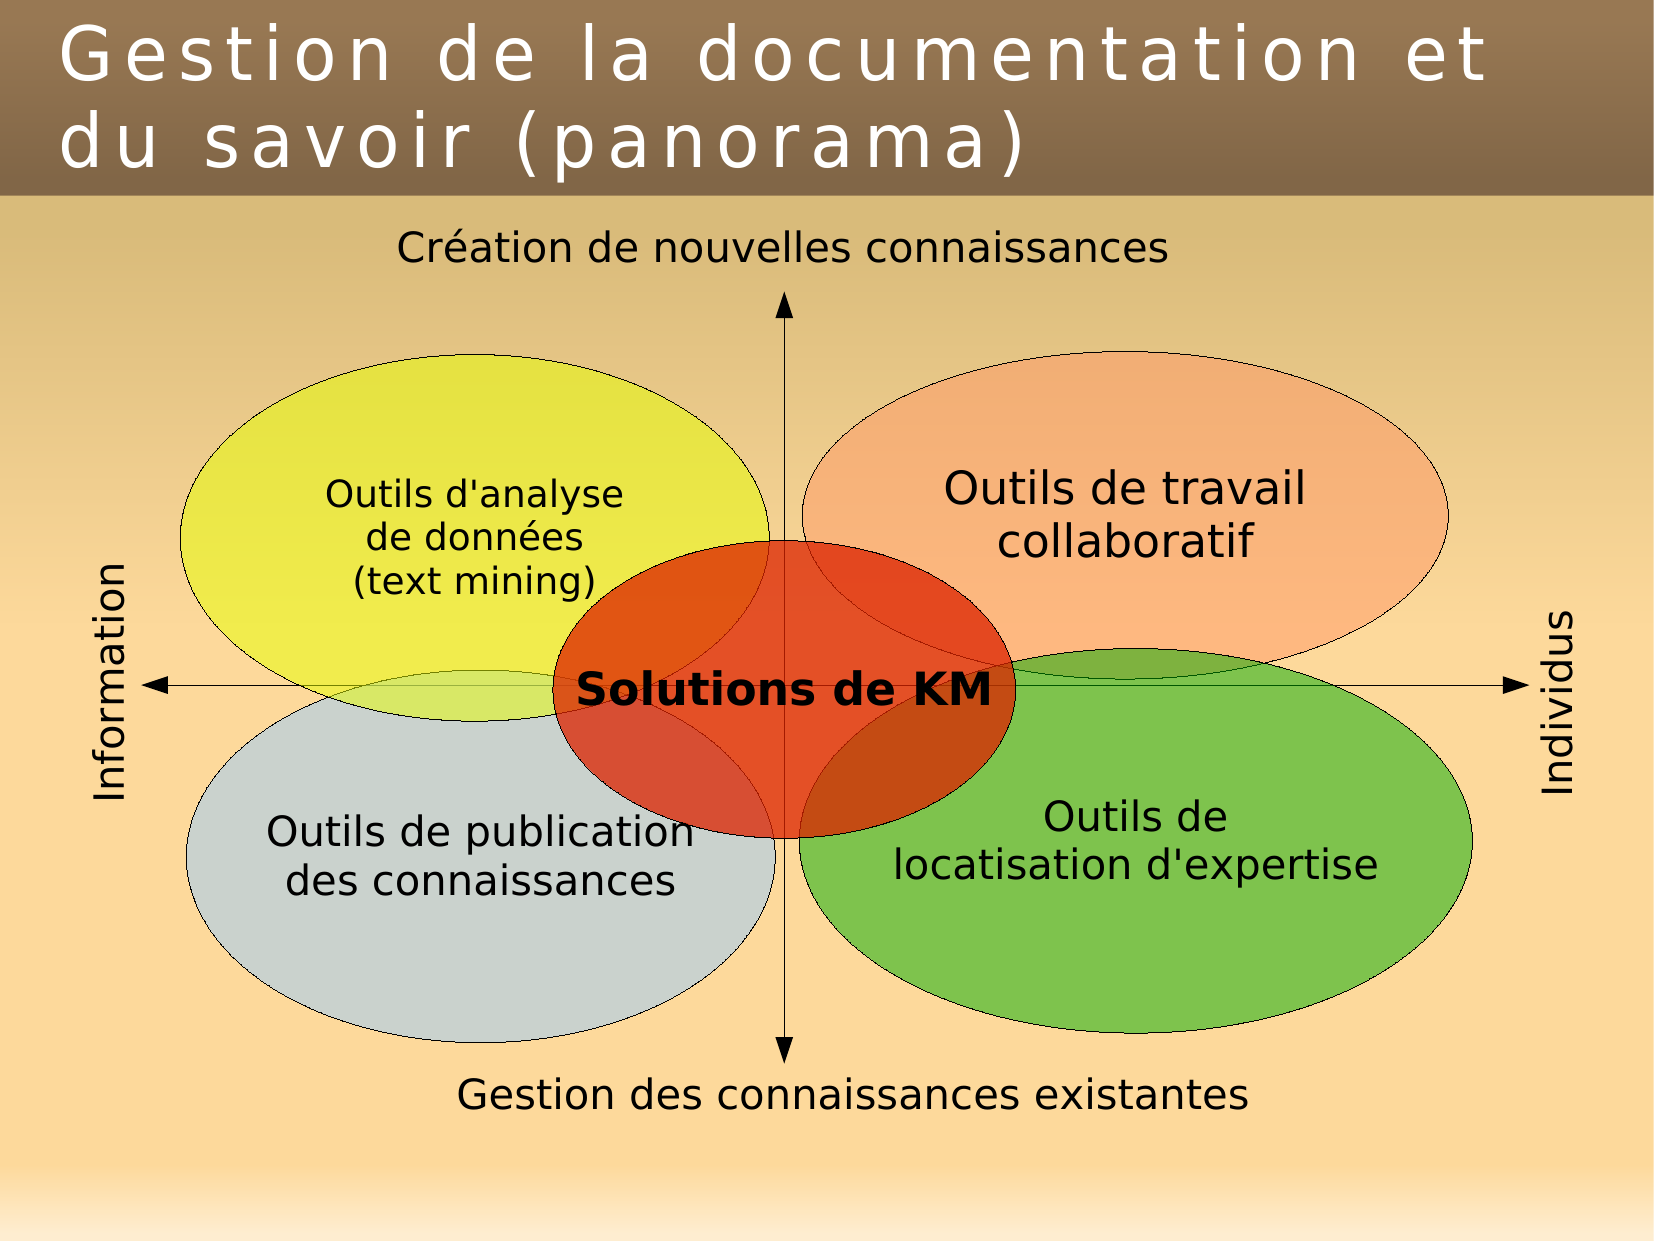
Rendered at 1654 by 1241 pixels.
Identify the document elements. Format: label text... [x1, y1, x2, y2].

picture [0, 0, 1654, 1241]
text_box Outils de publication des connaissances [186, 697, 776, 1043]
title Gestion de la documentation et du savoir (panorama) [59, 10, 1595, 185]
text_box Outils d'analyse de données (text mining) [180, 354, 770, 722]
text_box Outils de travail collaboratif [802, 351, 1449, 663]
text_box Solutions de KM [552, 540, 1016, 839]
text_box Création de nouvelles connaissances [381, 216, 1208, 280]
text_box Gestion des connaissances existantes [441, 1063, 1362, 1128]
text_box Individus [1525, 538, 1605, 813]
text_box Outils de locatisation d'expertise [799, 648, 1473, 1034]
text_box Information [77, 544, 156, 819]
